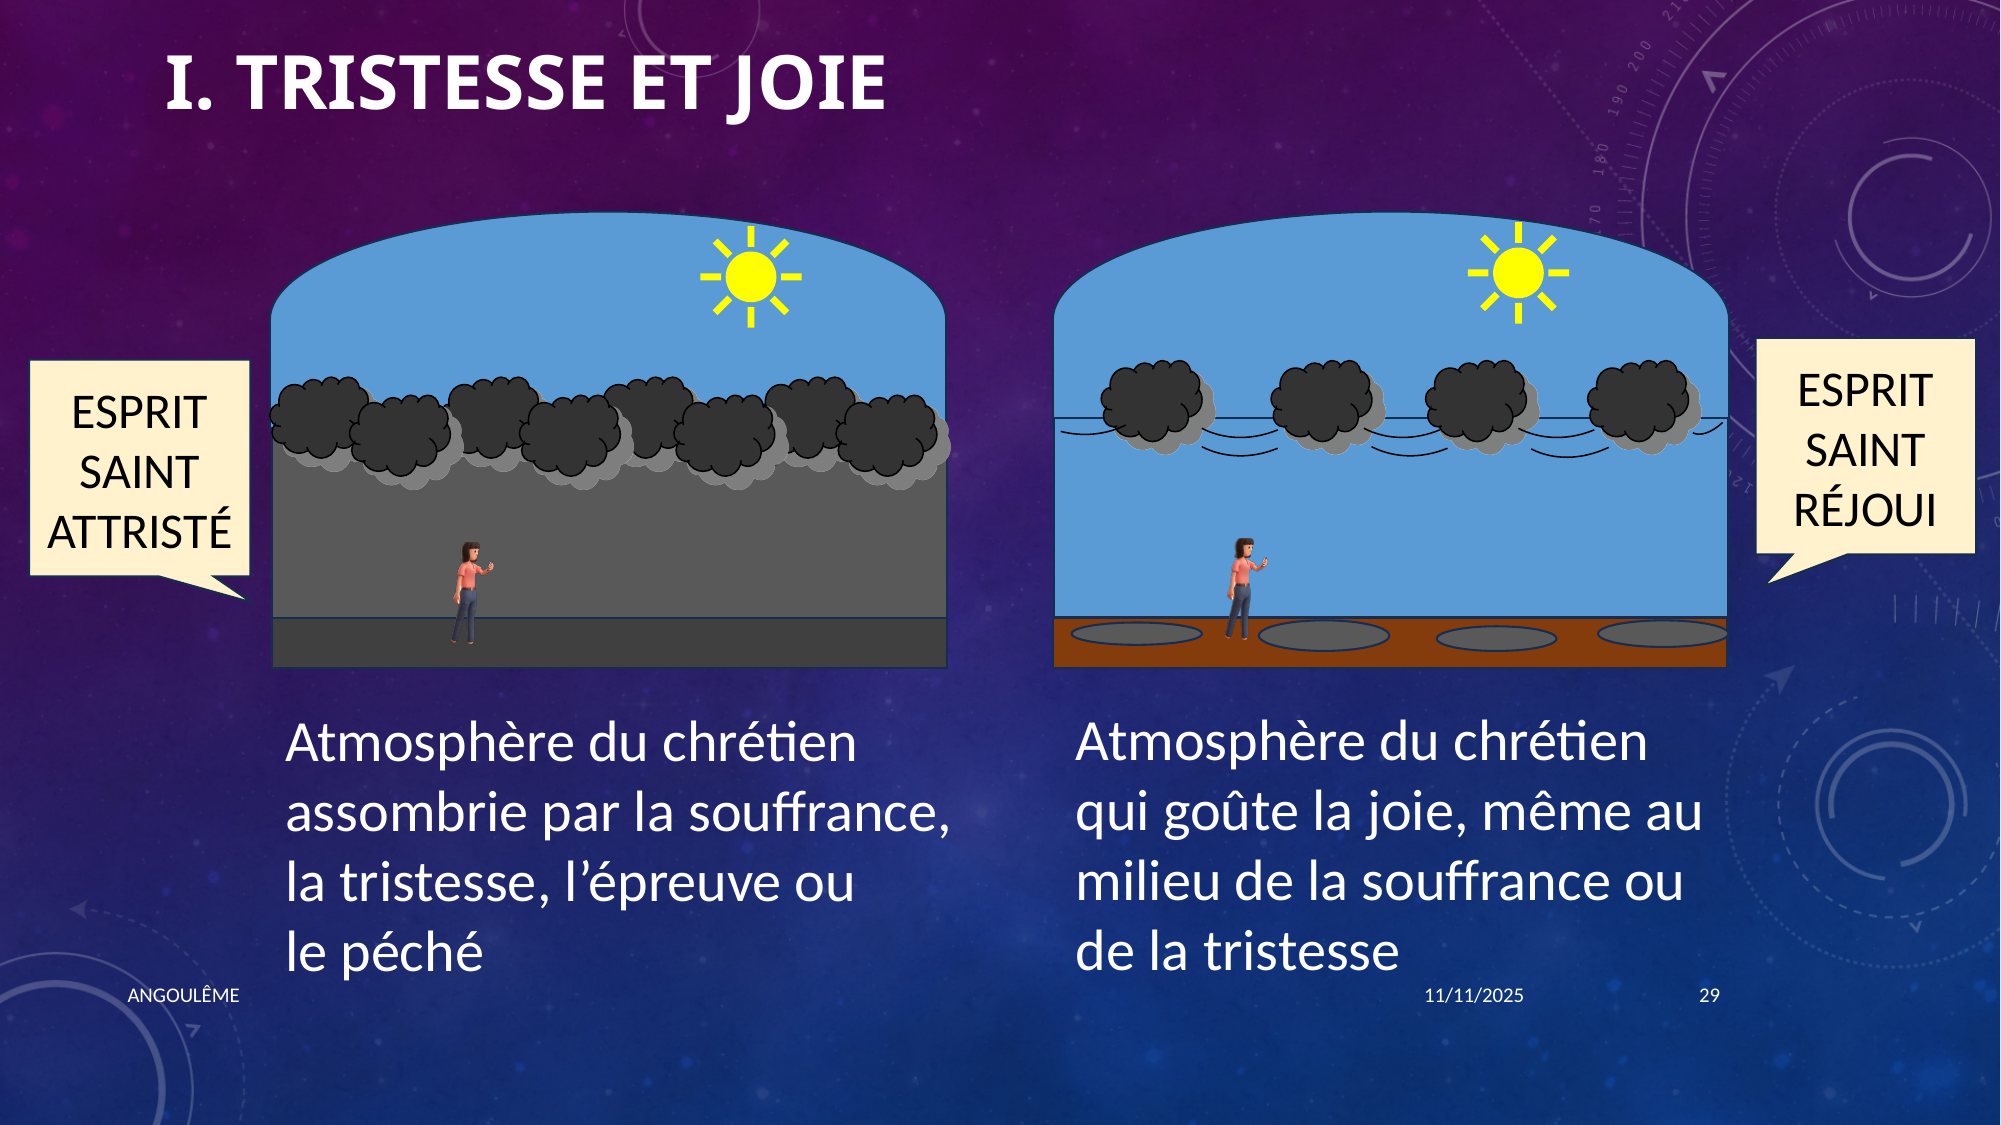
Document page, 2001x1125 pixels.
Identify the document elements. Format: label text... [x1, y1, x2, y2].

title I. Tristesse et joie [0, 4, 1662, 154]
text_box [1684, 963, 1775, 1026]
text_box Atmosphère du chrétien qui goûte la joie, même au milieu de la souffrance ou de la tristesse [1060, 694, 1741, 993]
text_box Atmosphère du chrétien assombrie par la souffrance, la tristesse, l’épreuve ou le péché [269, 695, 990, 963]
text_box 11/11/2025 [1409, 963, 1672, 1026]
text_box [1052, 211, 1730, 617]
text_box ESPRIT SAINT RÉJOUI [1755, 337, 1977, 587]
picture [695, 220, 807, 333]
text_box [1053, 618, 1729, 668]
picture [1176, 525, 1307, 656]
picture [1462, 216, 1575, 329]
text_box ANGOULÊME [112, 963, 1397, 1026]
text_box ESPRIT SAINT ATTRISTÉ [29, 359, 252, 603]
picture [402, 529, 533, 660]
text_box [269, 211, 947, 668]
